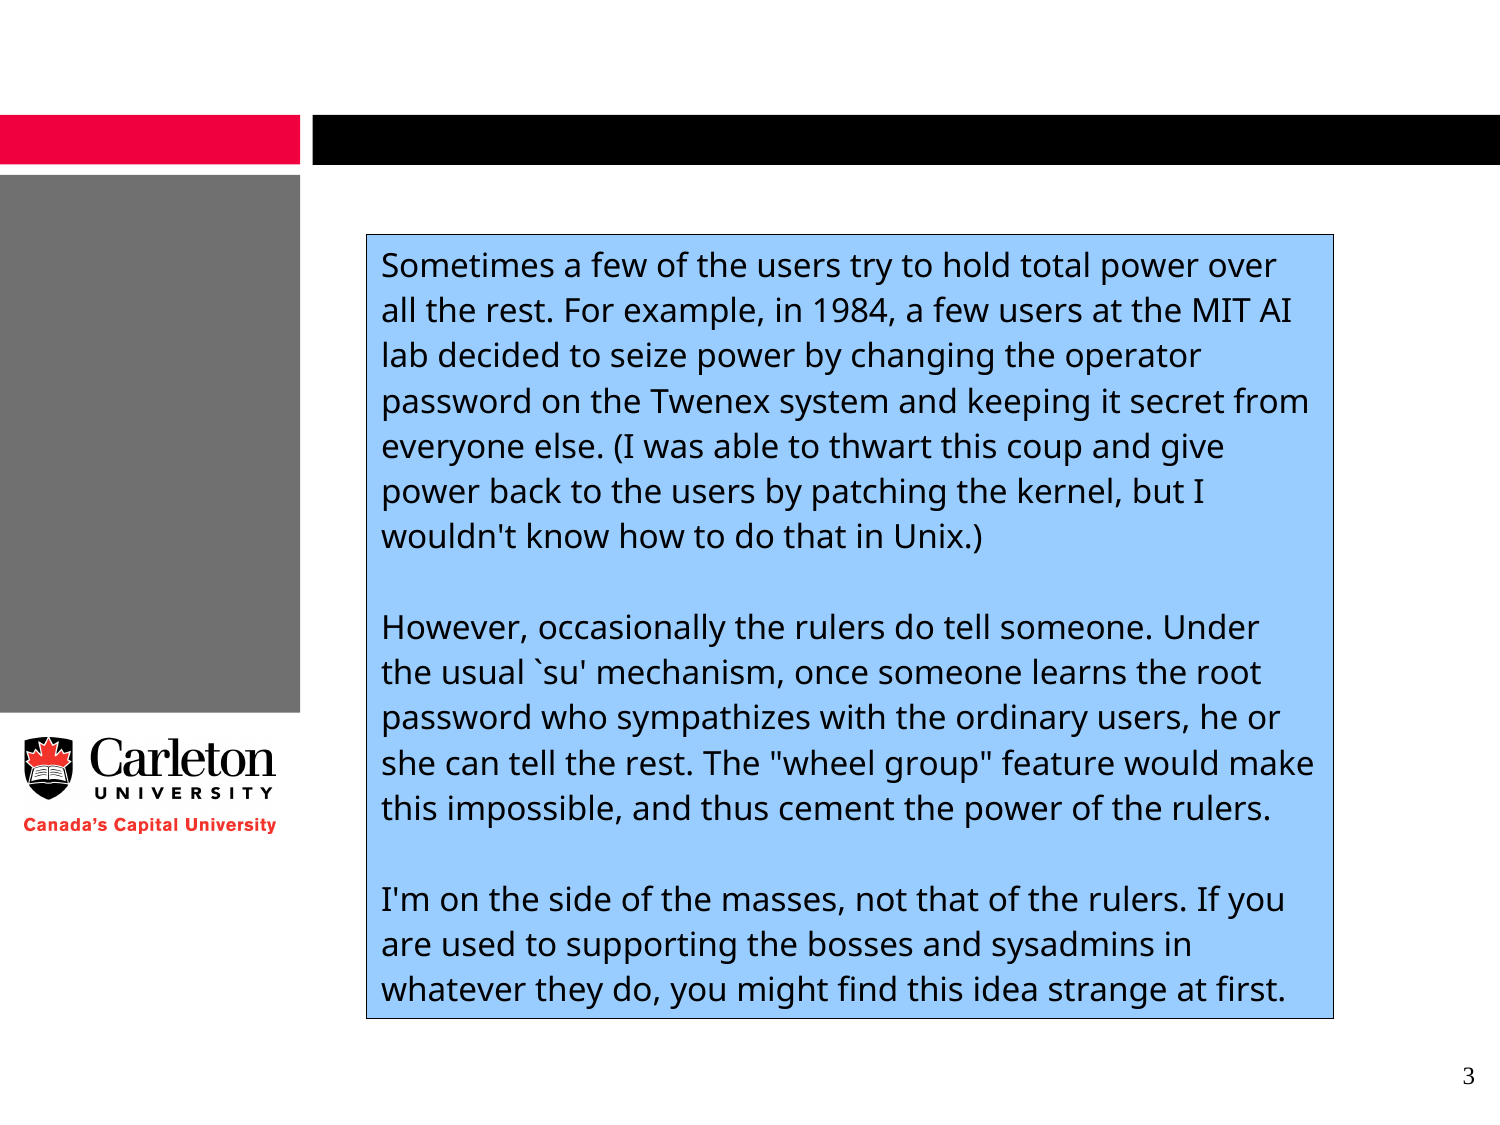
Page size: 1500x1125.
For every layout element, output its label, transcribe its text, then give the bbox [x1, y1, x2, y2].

text_box Sometimes a few of the users try to hold total power over all the rest. For example, in 1984, a few users at the MIT AI lab decided to seize power by changing the operator password on the Twenex system and keeping it secret from everyone else. (I was able to thwart this coup and give power back to the users by patching the kernel, but I wouldn't know how to do that in Unix.) However, occasionally the rulers do tell someone. Under the usual `su' mechanism, once someone learns the root password who sympathizes with the ordinary users, he or she can tell the rest. The "wheel group" feature would make this impossible, and thus cement the power of the rulers. I'm on the side of the masses, not that of the rulers. If you are used to supporting the bosses and sysadmins in whatever they do, you might find this idea strange at first. [366, 234, 1334, 995]
picture [24, 737, 276, 834]
